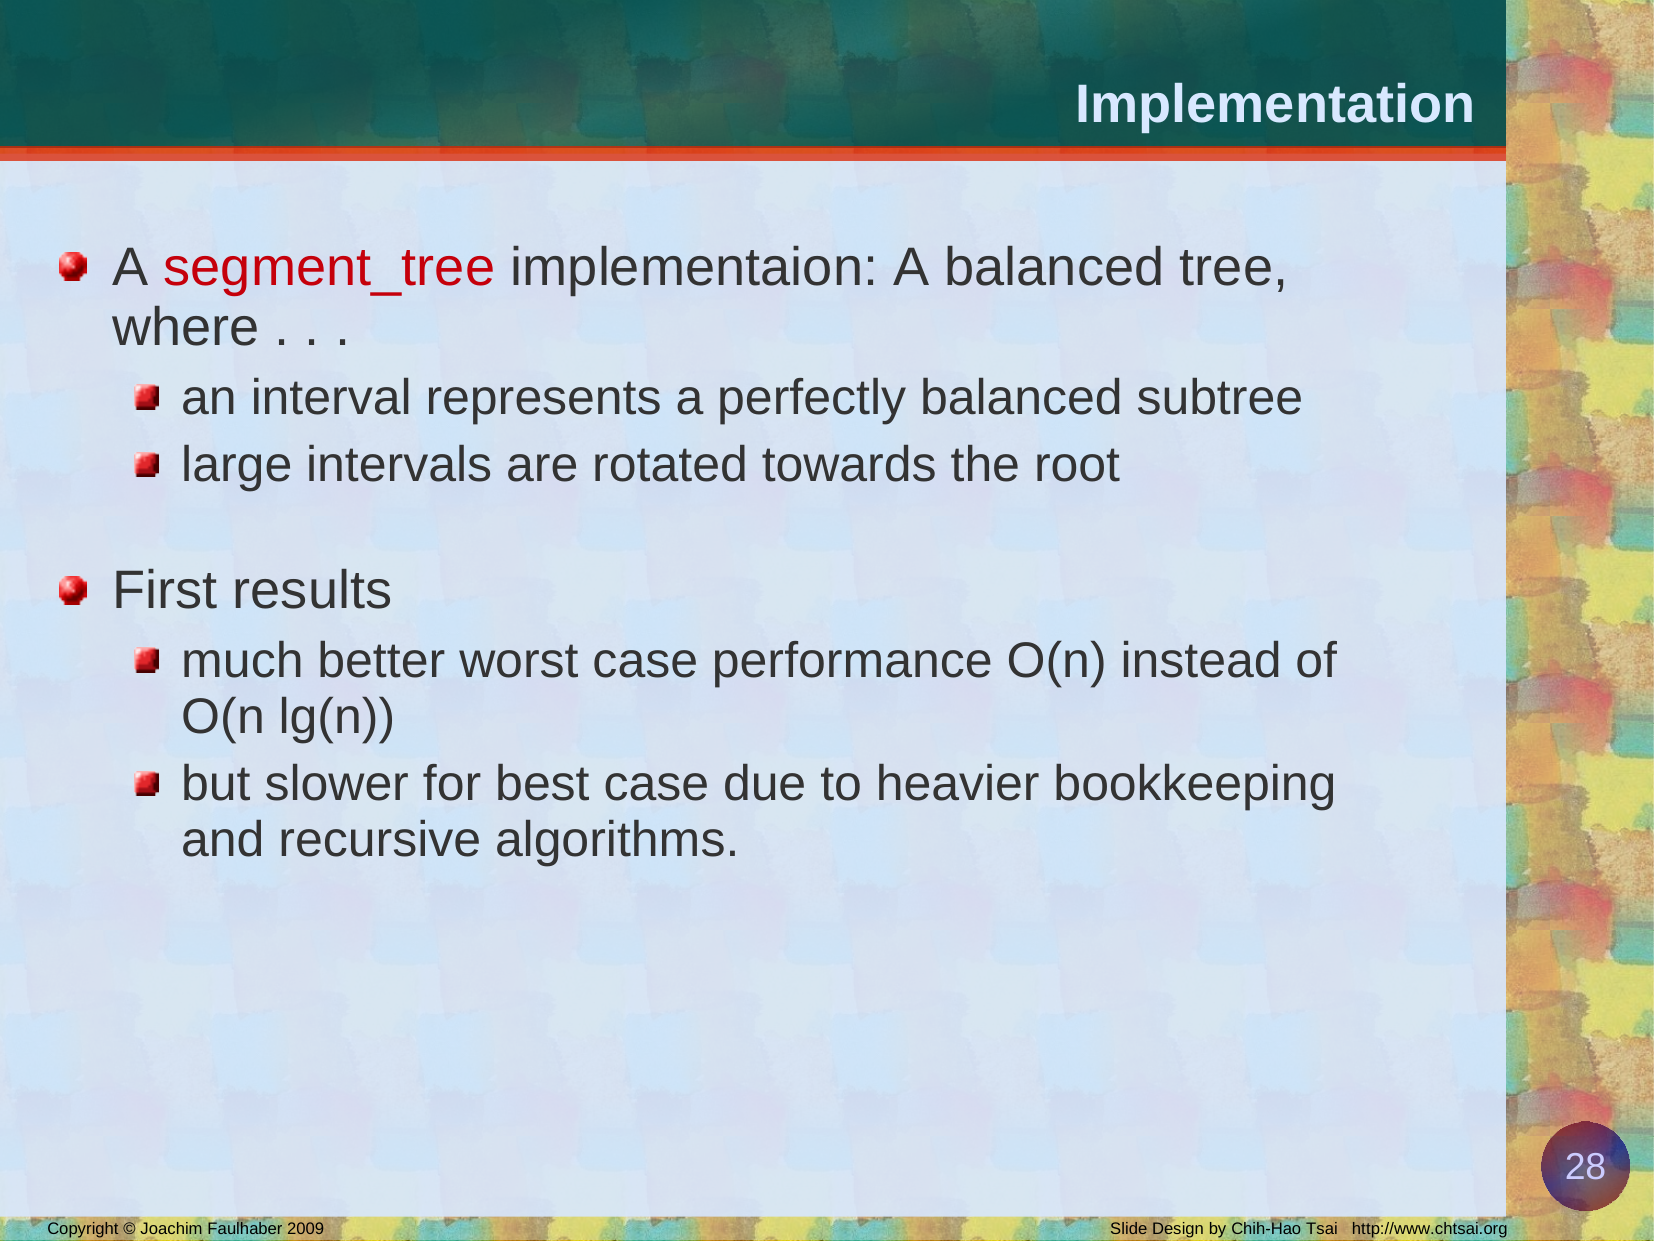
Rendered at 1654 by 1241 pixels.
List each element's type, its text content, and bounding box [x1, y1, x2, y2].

list A segment_tree implementaion: A balanced tree, where . . . an interval represents a perfectly balanced subtree large intervals are rotated towards the root First results much better worst case performance O(n) instead of O(n lg(n)) but slower for best case due to heavier bookkeeping and recursive algorithms. [59, 236, 1418, 1149]
title Implementation [29, 59, 1477, 148]
